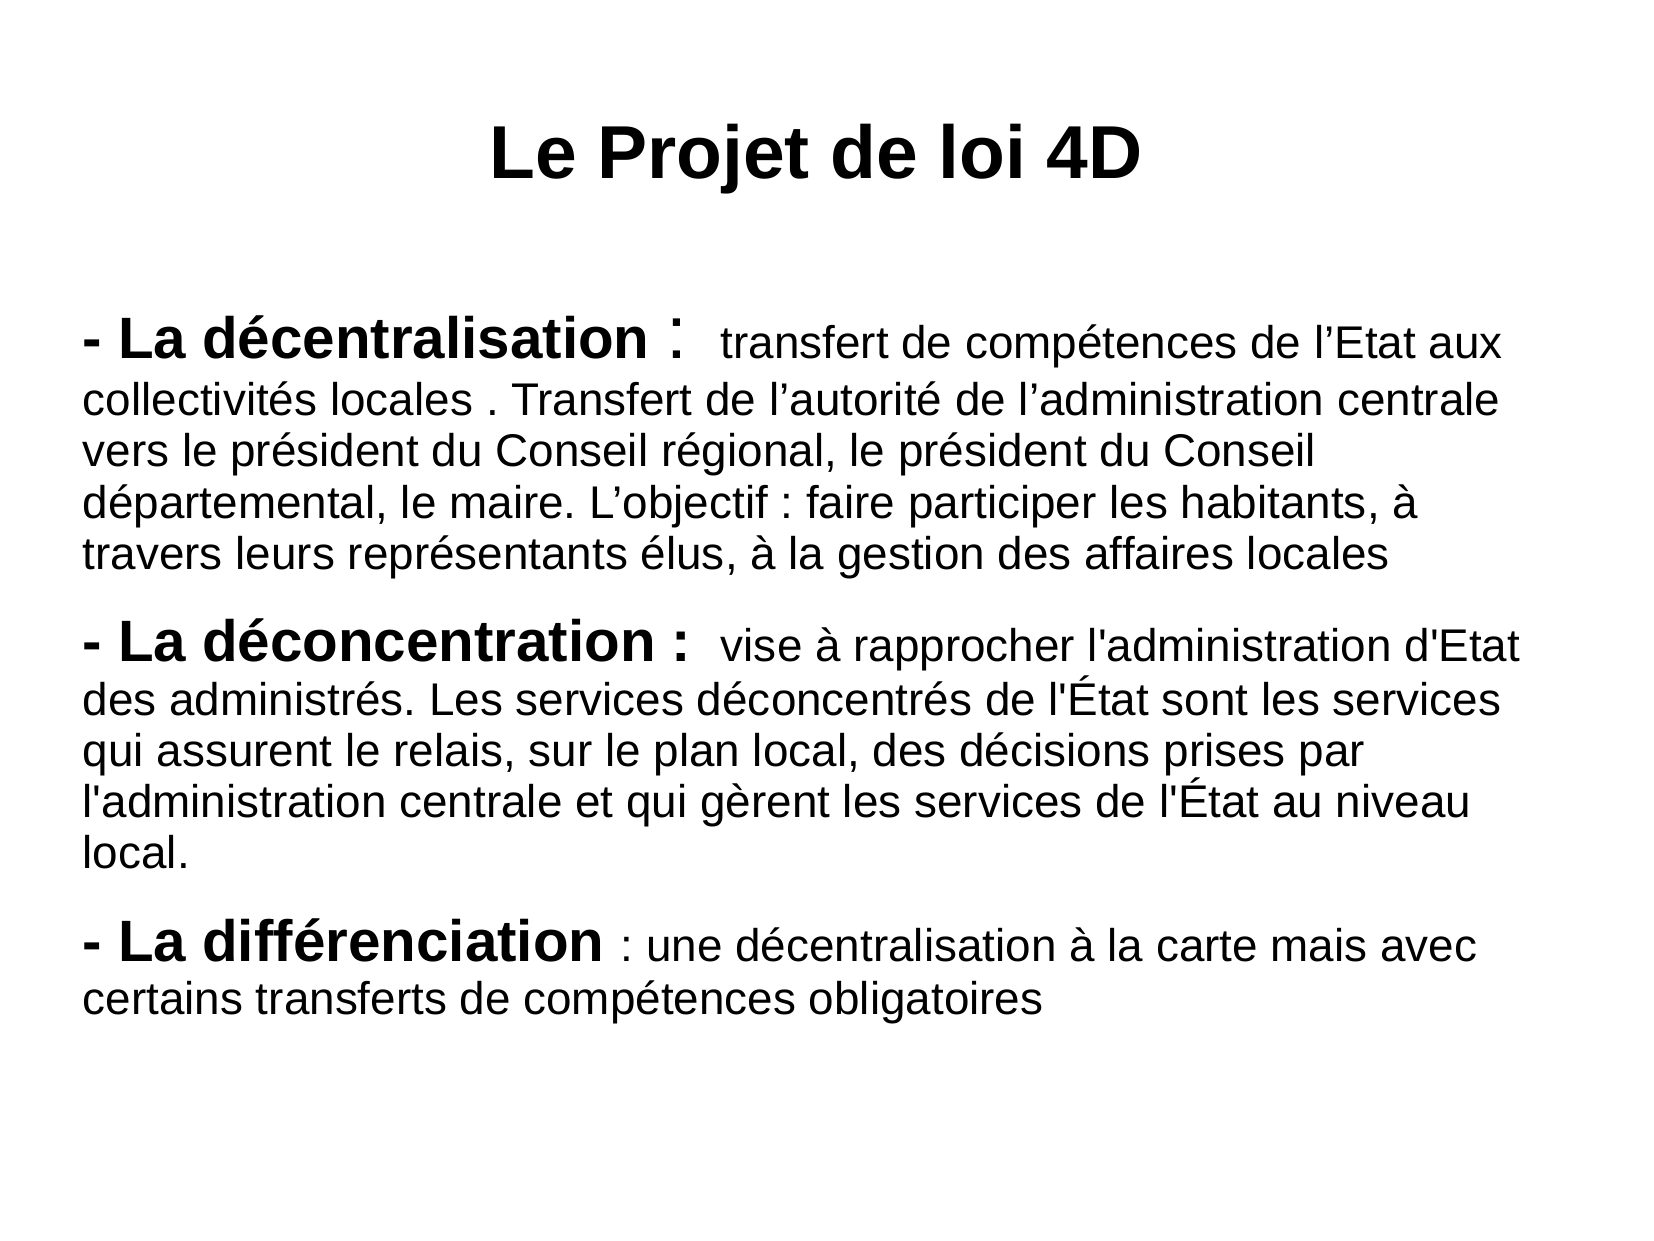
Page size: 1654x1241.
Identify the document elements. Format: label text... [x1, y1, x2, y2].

list - La décentralisation : transfert de compétences de l’Etat aux collectivités locales . Transfert de l’autorité de l’administration centrale vers le président du Conseil régional, le président du Conseil départemental, le maire. L’objectif : faire participer les habitants, à travers leurs représentants élus, à la gestion des affaires locales - La déconcentration : vise à rapprocher l'administration d'Etat des administrés. Les services déconcentrés de l'État sont les services qui assurent le relais, sur le plan local, des décisions prises par l'administration centrale et qui gèrent les services de l'État au niveau local. - La différenciation : une décentralisation à la carte mais avec certains transferts de compétences obligatoires [82, 290, 1571, 1220]
title Le Projet de loi 4D [82, 49, 1571, 257]
